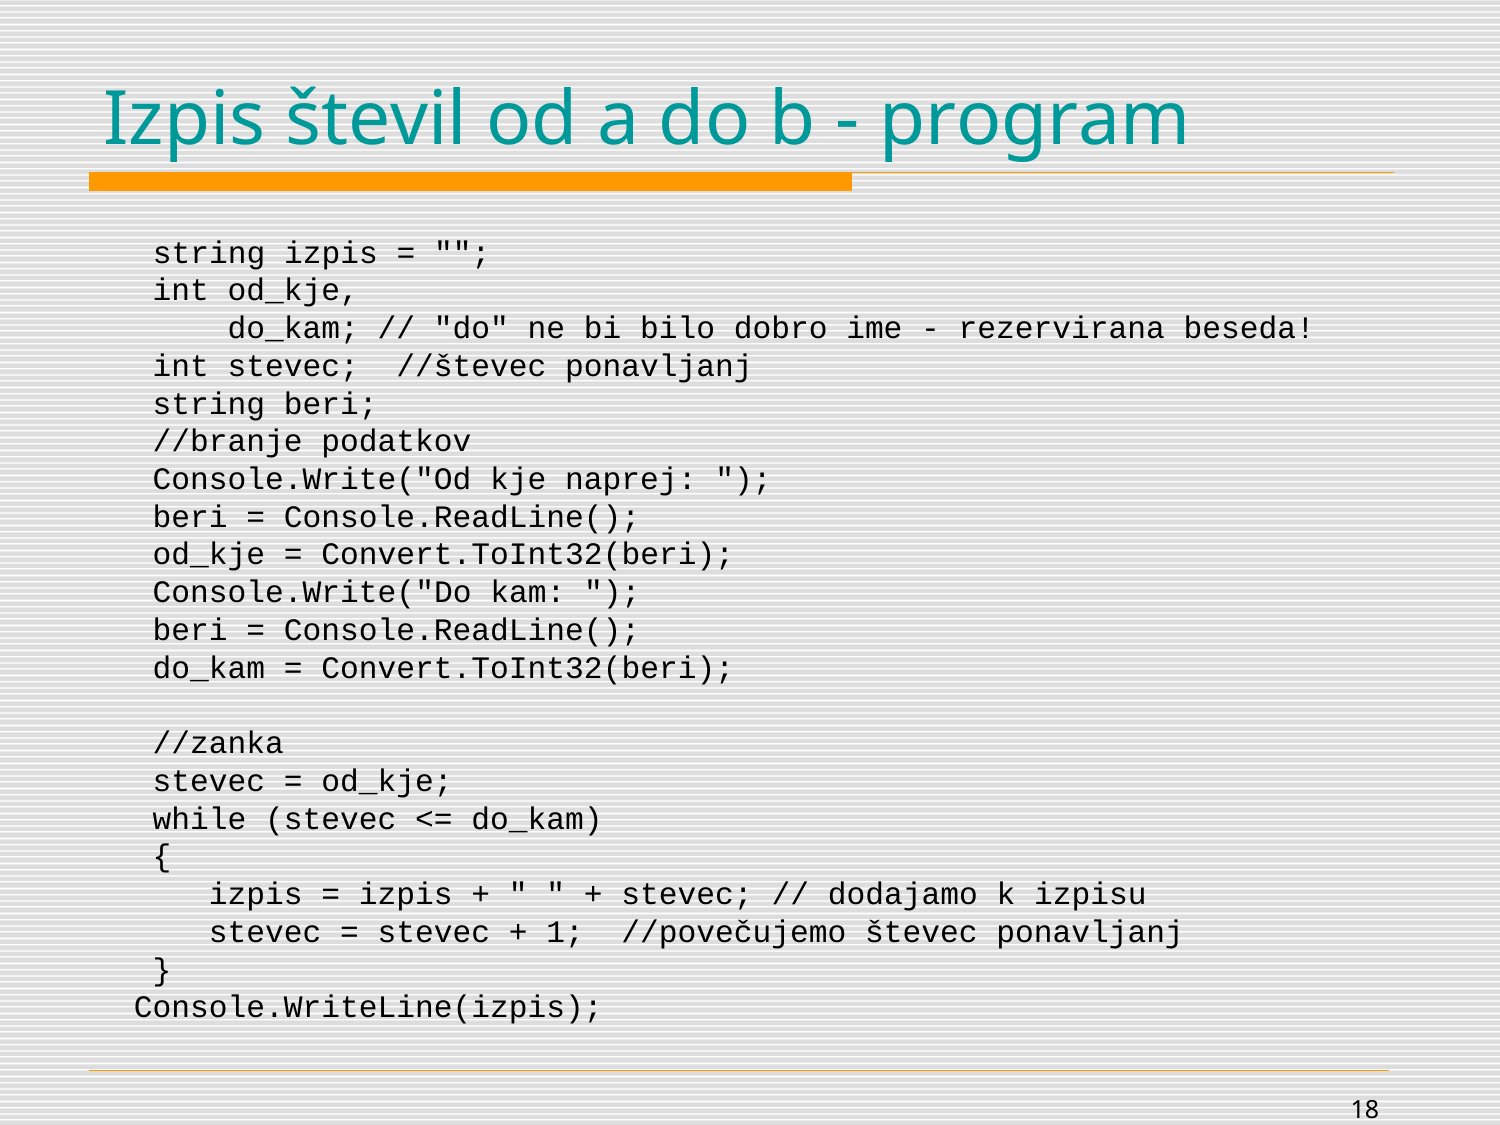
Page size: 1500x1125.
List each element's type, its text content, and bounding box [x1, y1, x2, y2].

text_box <number> [1068, 1085, 1394, 1125]
title Izpis števil od a do b - program [88, 54, 1401, 167]
picture [0, 0, 1500, 1125]
list string izpis = ""; int od_kje, do_kam; // "do" ne bi bilo dobro ime - rezervirana beseda! int stevec; //števec ponavljanj string beri; //branje podatkov Console.Write("Od kje naprej: "); beri = Console.ReadLine(); od_kje = Convert.ToInt32(beri); Console.Write("Do kam: "); beri = Console.ReadLine(); do_kam = Convert.ToInt32(beri); //zanka stevec = od_kje; while (stevec <= do_kam) { izpis = izpis + " " + stevec; // dodajamo k izpisu stevec = stevec + 1; //povečujemo števec ponavljanj } Console.WriteLine(izpis); [100, 231, 1335, 1070]
